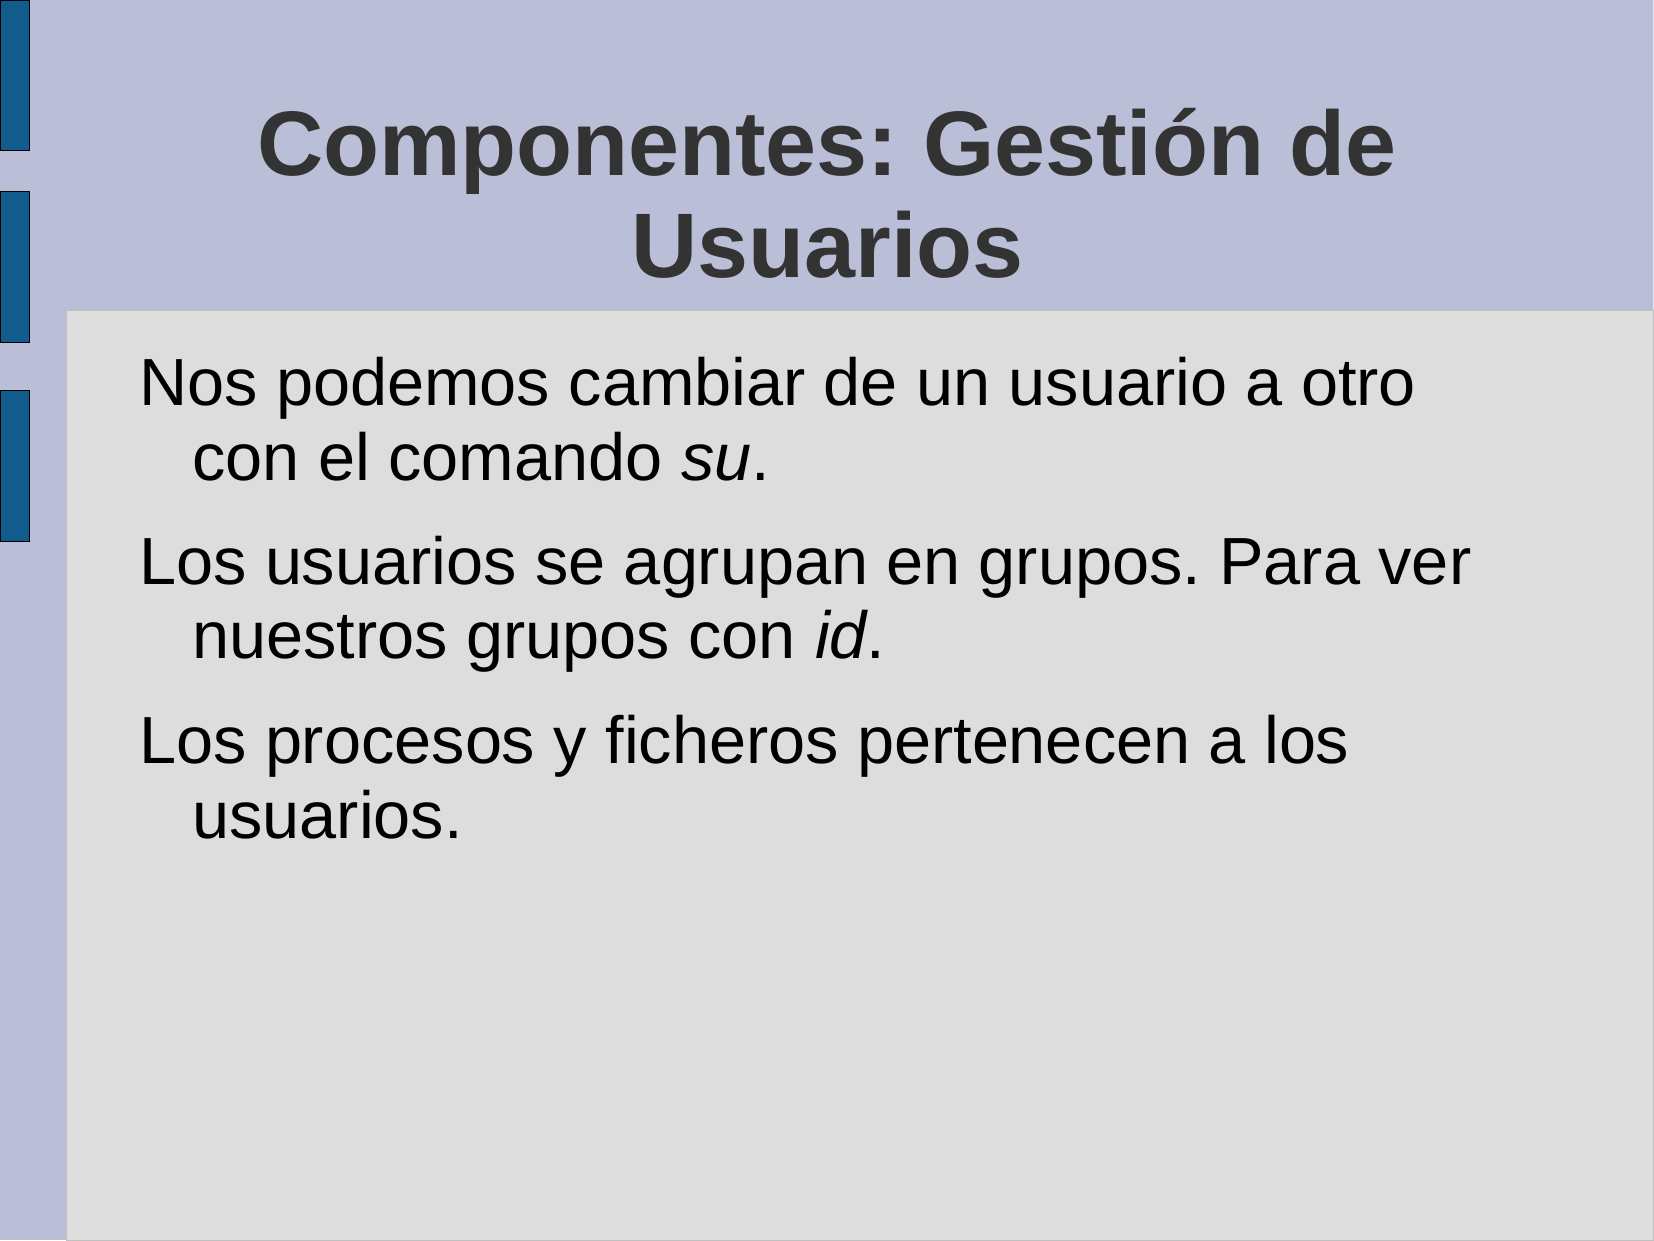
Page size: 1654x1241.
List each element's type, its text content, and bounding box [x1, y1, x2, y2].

list Nos podemos cambiar de un usuario a otro con el comando su. Los usuarios se agrupan en grupos. Para ver nuestros grupos con id. Los procesos y ficheros pertenecen a los usuarios. [121, 344, 1534, 1127]
title Componentes: Gestión de Usuarios [121, 91, 1534, 299]
